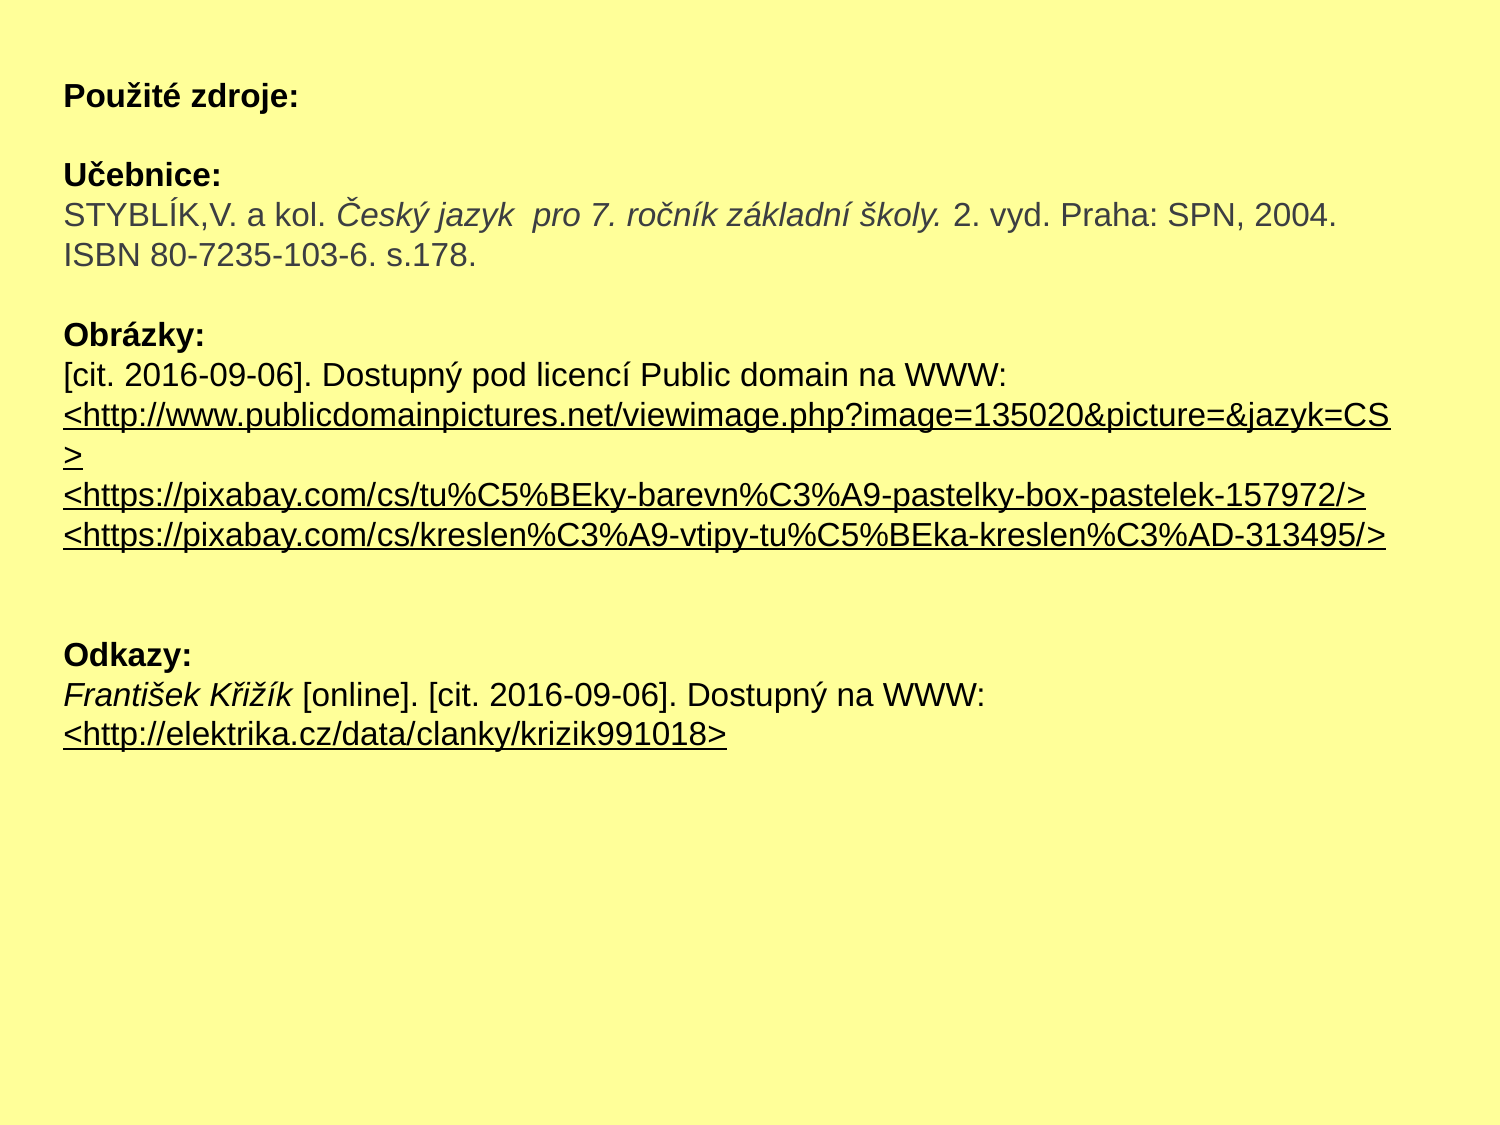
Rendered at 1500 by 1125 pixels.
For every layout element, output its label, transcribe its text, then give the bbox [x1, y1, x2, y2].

text_box Použité zdroje: Učebnice: STYBLÍK,V. a kol. Český jazyk pro 7. ročník základní školy. 2. vyd. Praha: SPN, 2004. ISBN 80-7235-103-6. s.178. Obrázky: [cit. 2016-09-06]. Dostupný pod licencí Public domain na WWW: <http://www.publicdomainpictures.net/viewimage.php?image=135020&picture=&jazyk=CS> <https://pixabay.com/cs/tu%C5%BEky-barevn%C3%A9-pastelky-box-pastelek-157972/> <https://pixabay.com/cs/kreslen%C3%A9-vtipy-tu%C5%BEka-kreslen%C3%AD-313495/> Odkazy: František Křižík [online]. [cit. 2016-09-06]. Dostupný na WWW: <http://elektrika.cz/data/clanky/krizik991018> [48, 66, 1419, 880]
